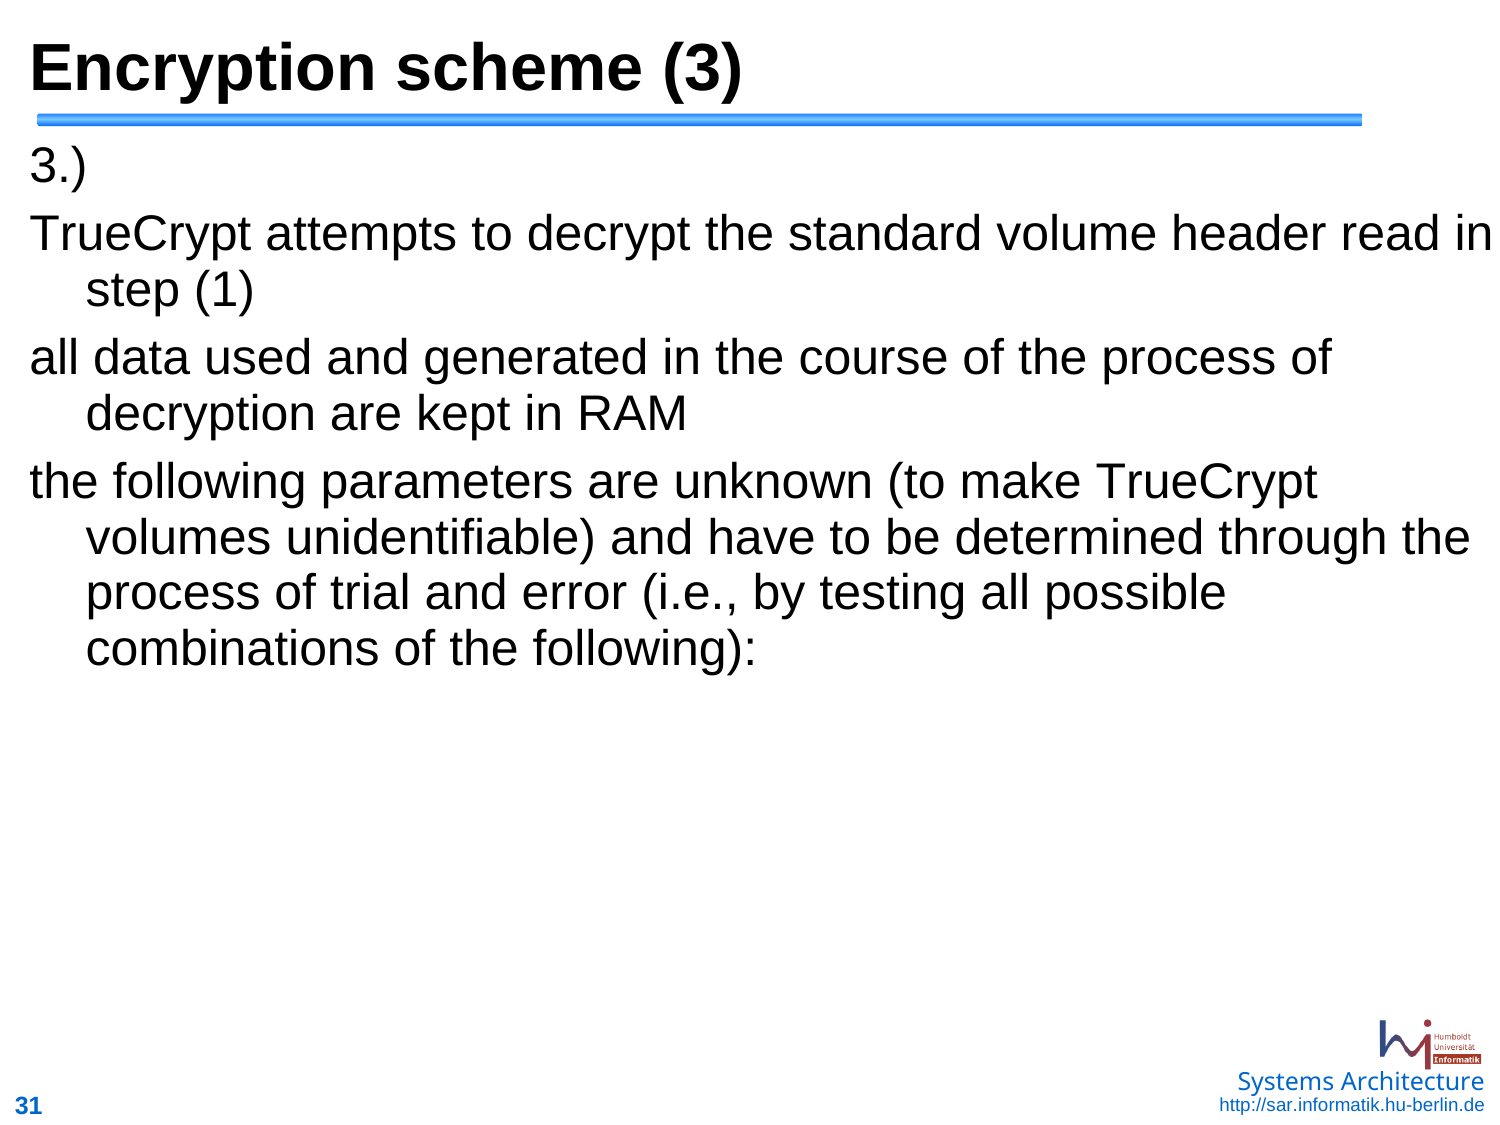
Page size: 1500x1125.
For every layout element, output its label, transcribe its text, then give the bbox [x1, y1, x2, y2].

picture [1376, 1044, 1483, 1071]
list 3.) TrueCrypt attempts to decrypt the standard volume header read in step (1) all data used and generated in the course of the process of decryption are kept in RAM the following parameters are unknown (to make TrueCrypt volumes unidentifiable) and have to be determined through the process of trial and error (i.e., by testing all possible combinations of the following): [29, 137, 1500, 1044]
title Encryption scheme (3) [29, 26, 1500, 108]
